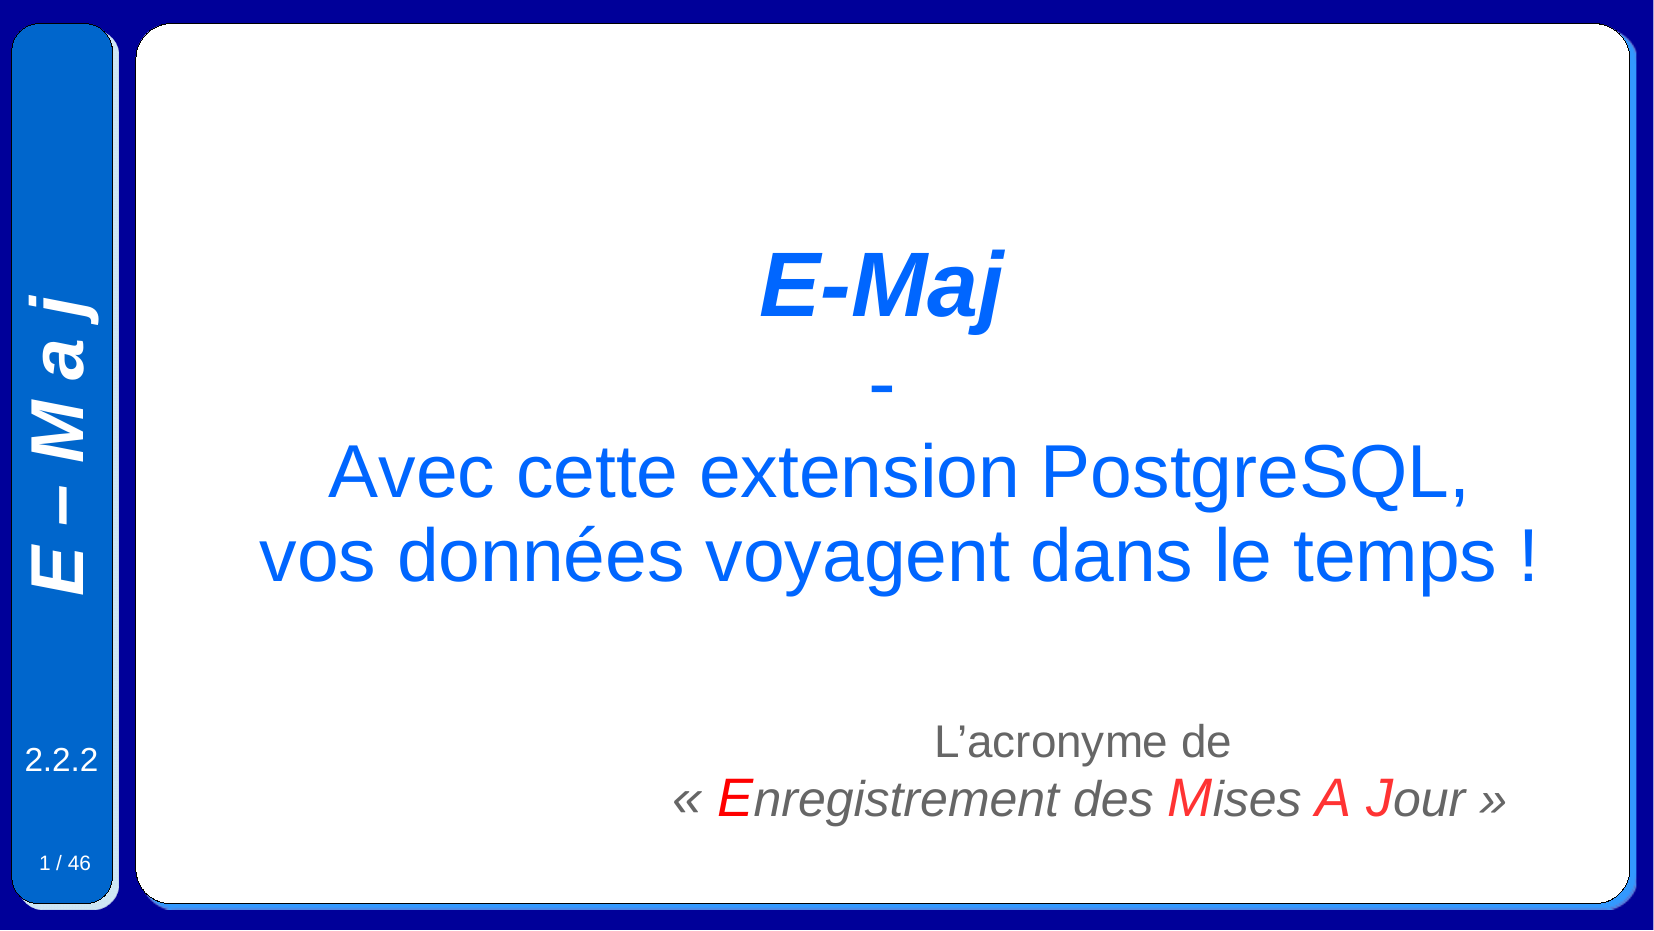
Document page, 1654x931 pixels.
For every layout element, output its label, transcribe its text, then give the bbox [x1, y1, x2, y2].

subtitle E-Maj - Avec cette extension PostgreSQL, vos données voyagent dans le temps ! [194, 111, 1570, 832]
text_box L’acronyme de « Enregistrement des Mises A Jour » [602, 708, 1577, 875]
